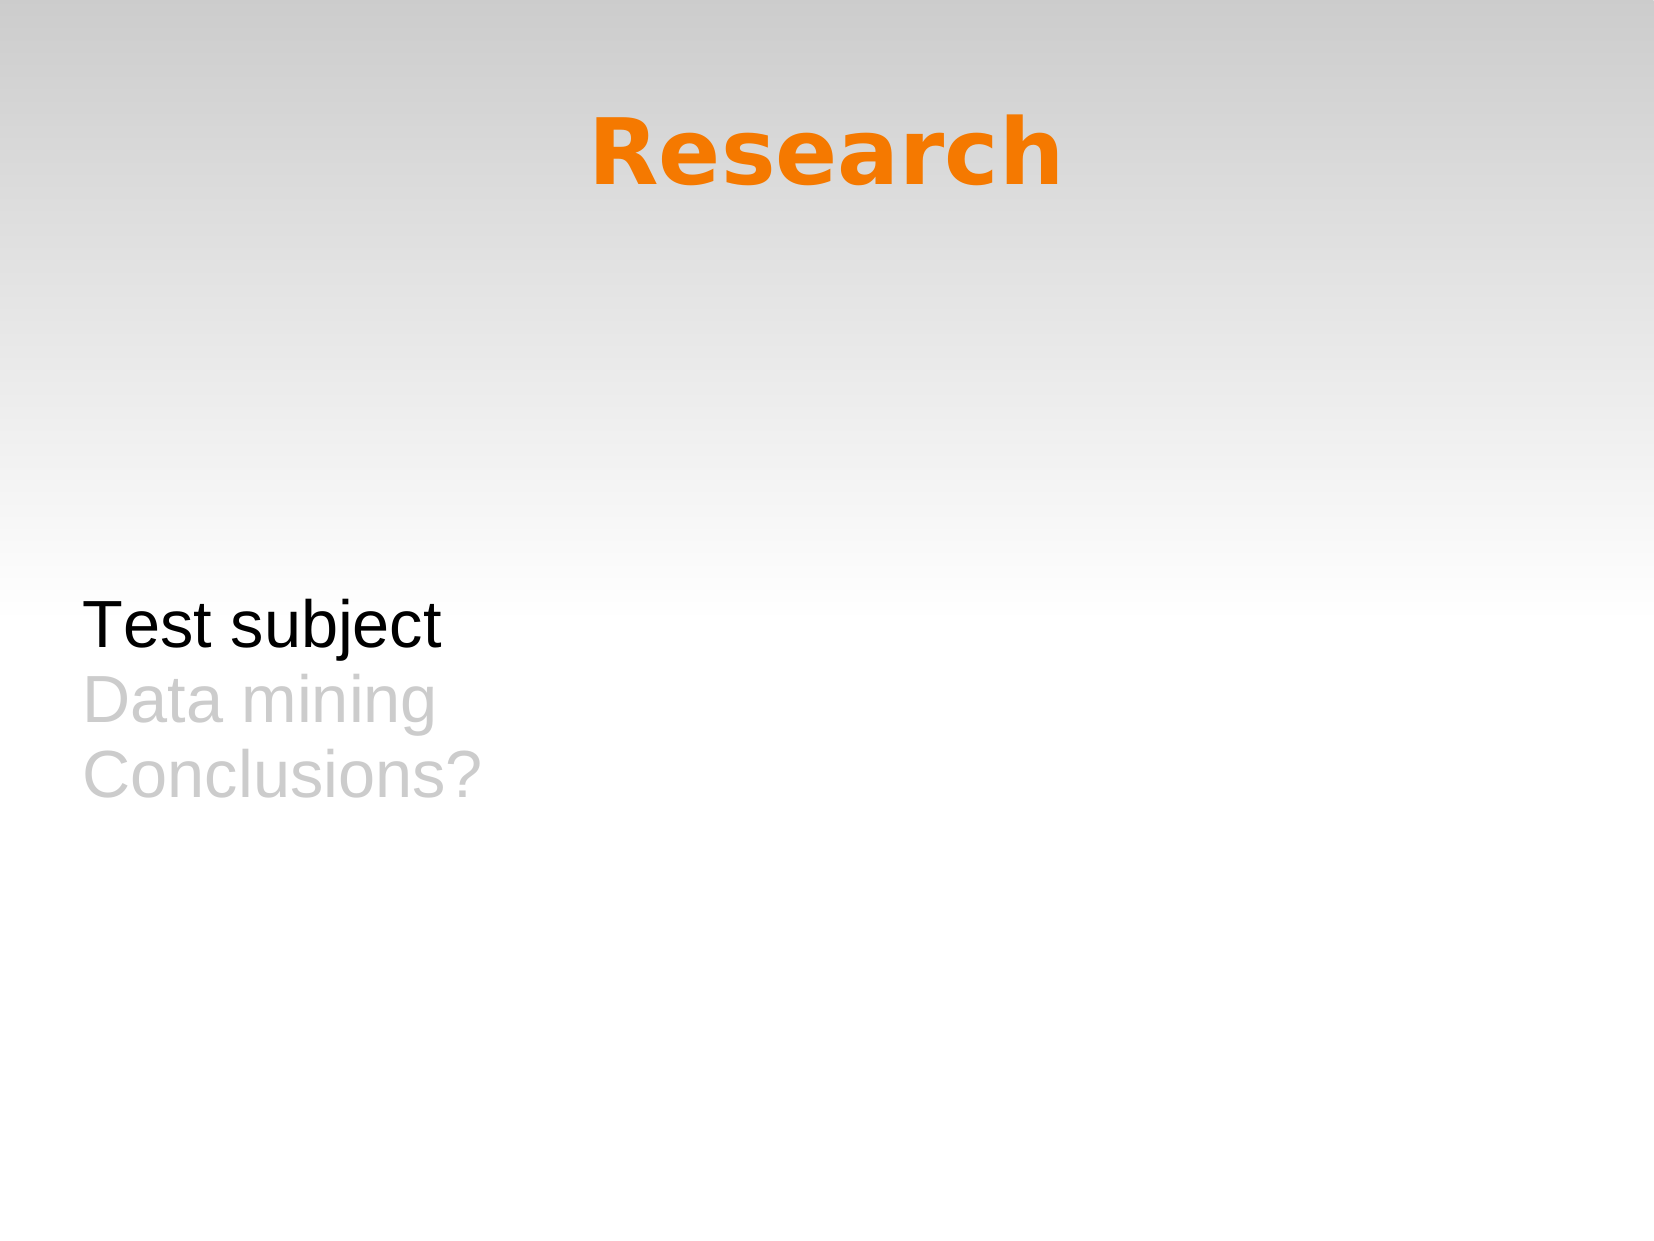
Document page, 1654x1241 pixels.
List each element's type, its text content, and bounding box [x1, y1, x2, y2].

title Research [82, 56, 1571, 250]
subtitle Test subject Data mining Conclusions? [82, 297, 1571, 1102]
